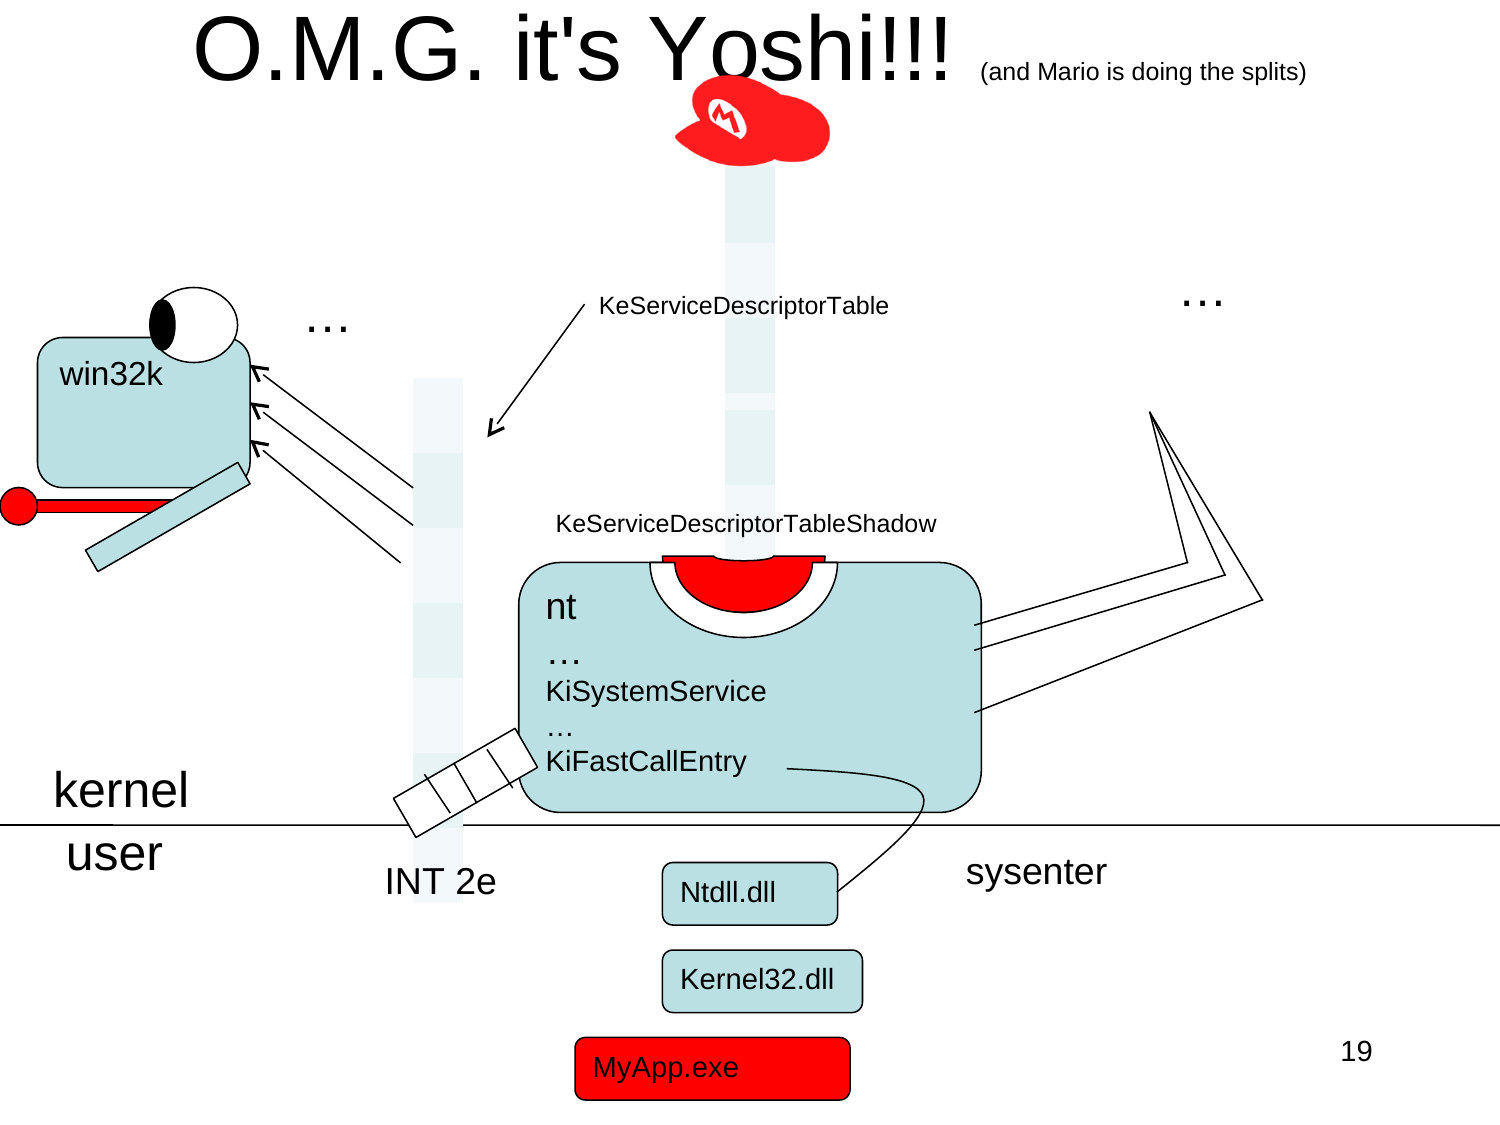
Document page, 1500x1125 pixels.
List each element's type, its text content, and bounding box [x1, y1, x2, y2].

text_box kernel [38, 749, 205, 826]
text_box INT 2e [369, 849, 512, 911]
table_cell [413, 453, 463, 528]
table_cell [413, 828, 463, 849]
text_box [393, 764, 475, 838]
table_cell [435, 811, 463, 828]
table_cell [725, 546, 775, 560]
text_box … [1162, 249, 1243, 325]
text_box … [287, 274, 368, 351]
text_box user [51, 826, 179, 888]
text_box [0, 462, 251, 572]
text_box KeServiceDescriptorTableShadow [540, 500, 960, 546]
table_cell [413, 753, 463, 786]
text_box nt … KiSystemService … KiFastCallEntry [518, 562, 982, 813]
picture [675, 49, 830, 192]
text_box KeServiceDescriptorTable [584, 282, 912, 328]
table_cell [725, 485, 775, 500]
text_box win32k [37, 337, 251, 488]
table_cell [725, 243, 775, 282]
text_box Kernel32.dll [662, 950, 863, 1013]
text_box <number> [1074, 1025, 1388, 1101]
table_cell [413, 528, 463, 603]
text_box sysenter [951, 839, 1123, 900]
text_box [149, 287, 238, 363]
table_header [413, 378, 463, 453]
table_cell [413, 678, 463, 753]
text_box MyApp.exe [575, 1037, 851, 1101]
table_header [725, 393, 775, 410]
text_box Ntdll.dll [662, 862, 838, 926]
table_cell [413, 603, 463, 678]
text_box [455, 728, 538, 802]
table_cell [725, 192, 775, 243]
title O.M.G. it's Yoshi!!! (and Mario is doing the splits) [0, 0, 1500, 138]
text_box [649, 556, 838, 638]
table_cell [725, 328, 775, 393]
table_cell [725, 410, 775, 485]
